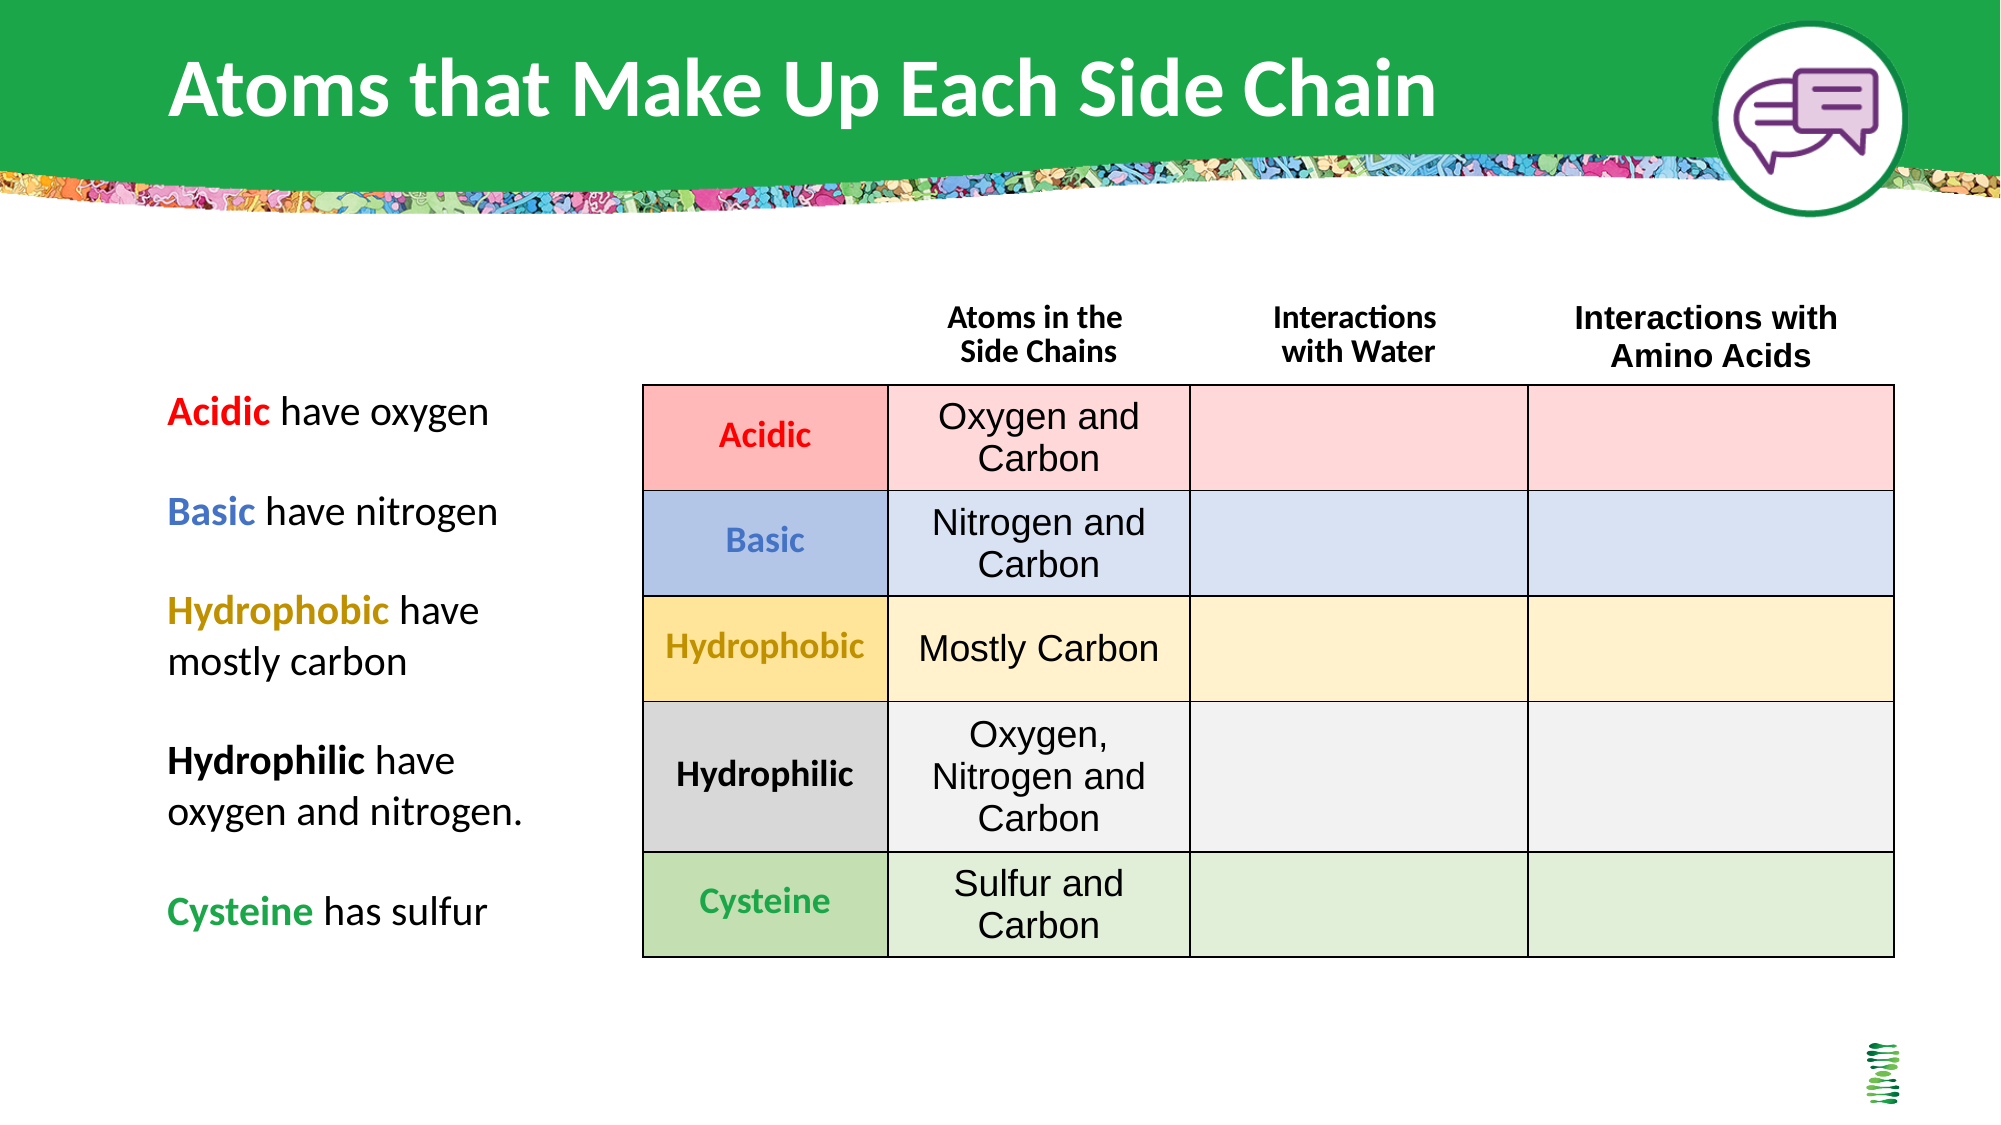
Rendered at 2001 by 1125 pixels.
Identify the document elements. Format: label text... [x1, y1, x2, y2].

picture [0, 0, 2001, 1125]
table_cell Oxygen, Nitrogen and Carbon [889, 702, 1189, 851]
table_cell [1191, 597, 1527, 701]
table_cell Mostly Carbon [889, 597, 1189, 701]
table_cell [1529, 702, 1893, 851]
text_box Atoms that Make Up Each Side Chain [153, 1, 1954, 165]
table_cell Hydrophilic [644, 702, 887, 851]
table_cell [1529, 597, 1893, 701]
table_cell Oxygen and Carbon [889, 386, 1189, 490]
table_cell Cysteine [644, 853, 887, 956]
text_box Acidic have oxygen Basic have nitrogen Hydrophobic have mostly carbon Hydrophilic have oxygen and nitrogen. Cysteine has sulfur [152, 375, 559, 942]
table_cell Basic [644, 491, 887, 595]
table_cell Nitrogen and Carbon [889, 491, 1189, 595]
table_cell [1191, 491, 1527, 595]
table_cell [1529, 491, 1893, 595]
table_cell Sulfur and Carbon [889, 853, 1189, 956]
table_cell Hydrophobic [644, 597, 887, 701]
table_cell [1191, 386, 1527, 490]
table_cell [1529, 386, 1893, 490]
table_cell [1191, 702, 1527, 851]
table_header Atoms in the Side Chains [889, 290, 1189, 384]
table_header [644, 290, 887, 384]
table_cell Acidic [644, 386, 887, 490]
table_header Interactions with Amino Acids [1529, 290, 1893, 384]
table_cell [1191, 853, 1527, 956]
table_cell [1529, 853, 1893, 956]
table_header Interactions with Water [1191, 290, 1527, 384]
